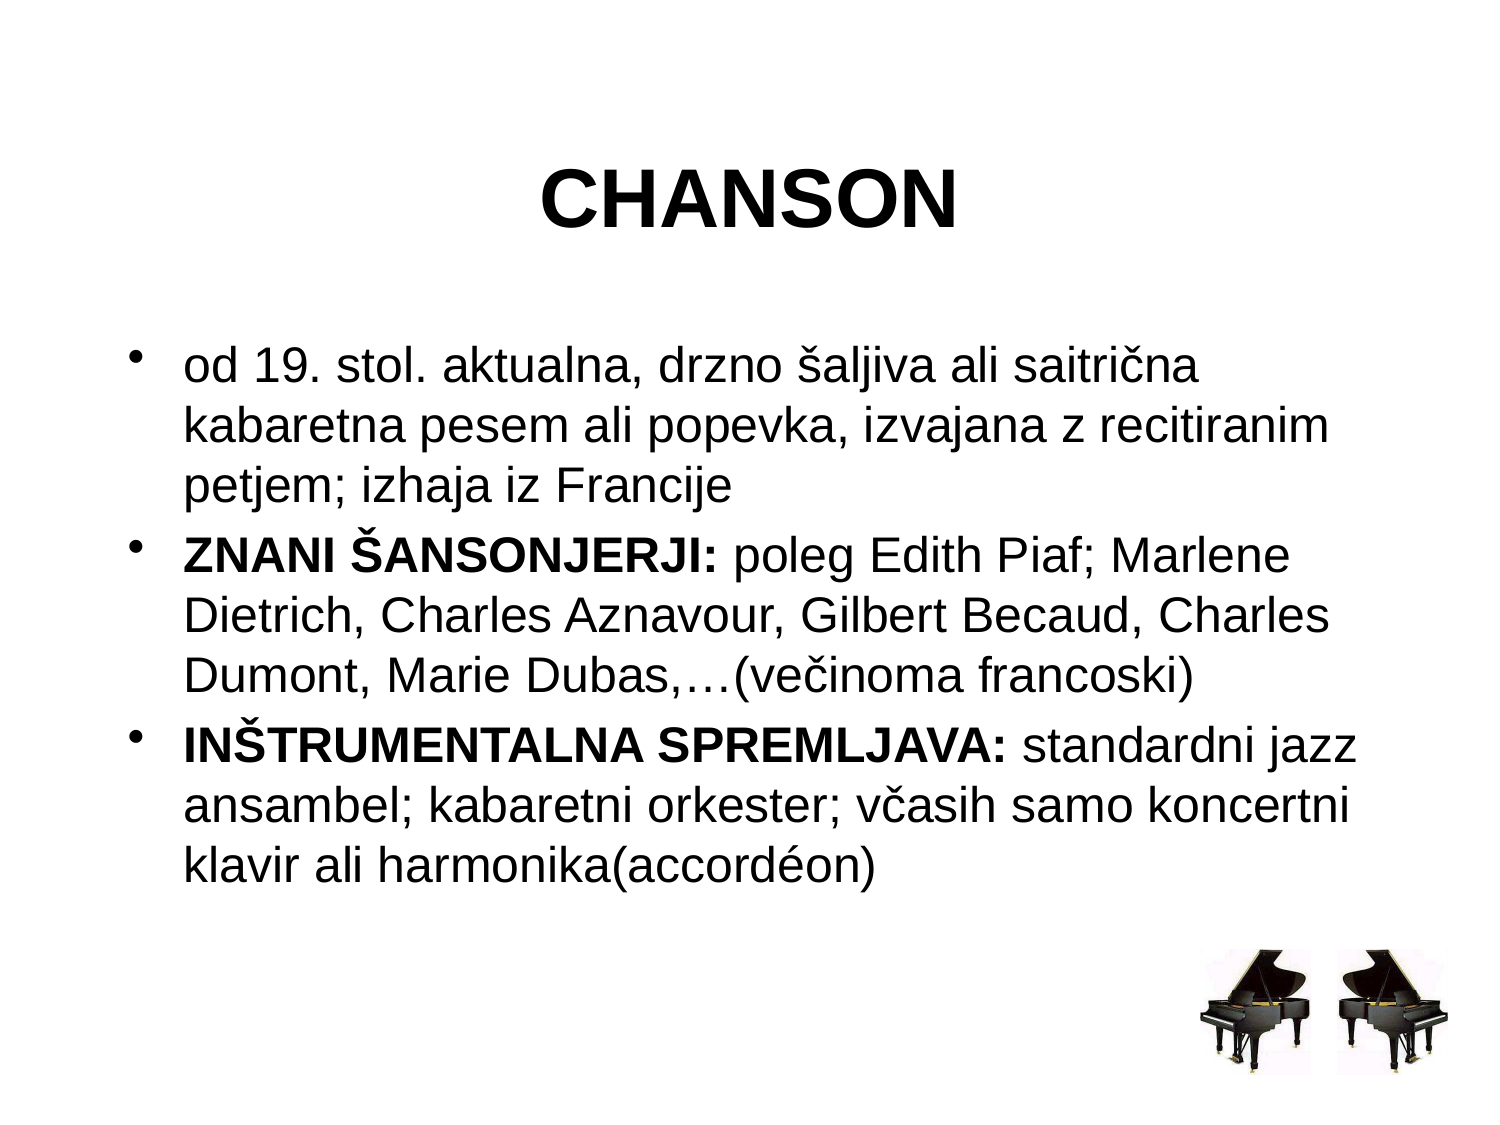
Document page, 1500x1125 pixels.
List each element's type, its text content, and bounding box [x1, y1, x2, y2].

title CHANSON [112, 99, 1388, 288]
picture [1337, 949, 1448, 1075]
picture [1200, 949, 1311, 1075]
list od 19. stol. aktualna, drzno šaljiva ali saitrična kabaretna pesem ali popevka, izvajana z recitiranim petjem; izhaja iz Francije ZNANI ŠANSONJERJI: poleg Edith Piaf; Marlene Dietrich, Charles Aznavour, Gilbert Becaud, Charles Dumont, Marie Dubas,…(večinoma francoski) INŠTRUMENTALNA SPREMLJAVA: standardni jazz ansambel; kabaretni orkester; včasih samo koncertni klavir ali harmonika(accordéon) [112, 324, 1388, 1000]
